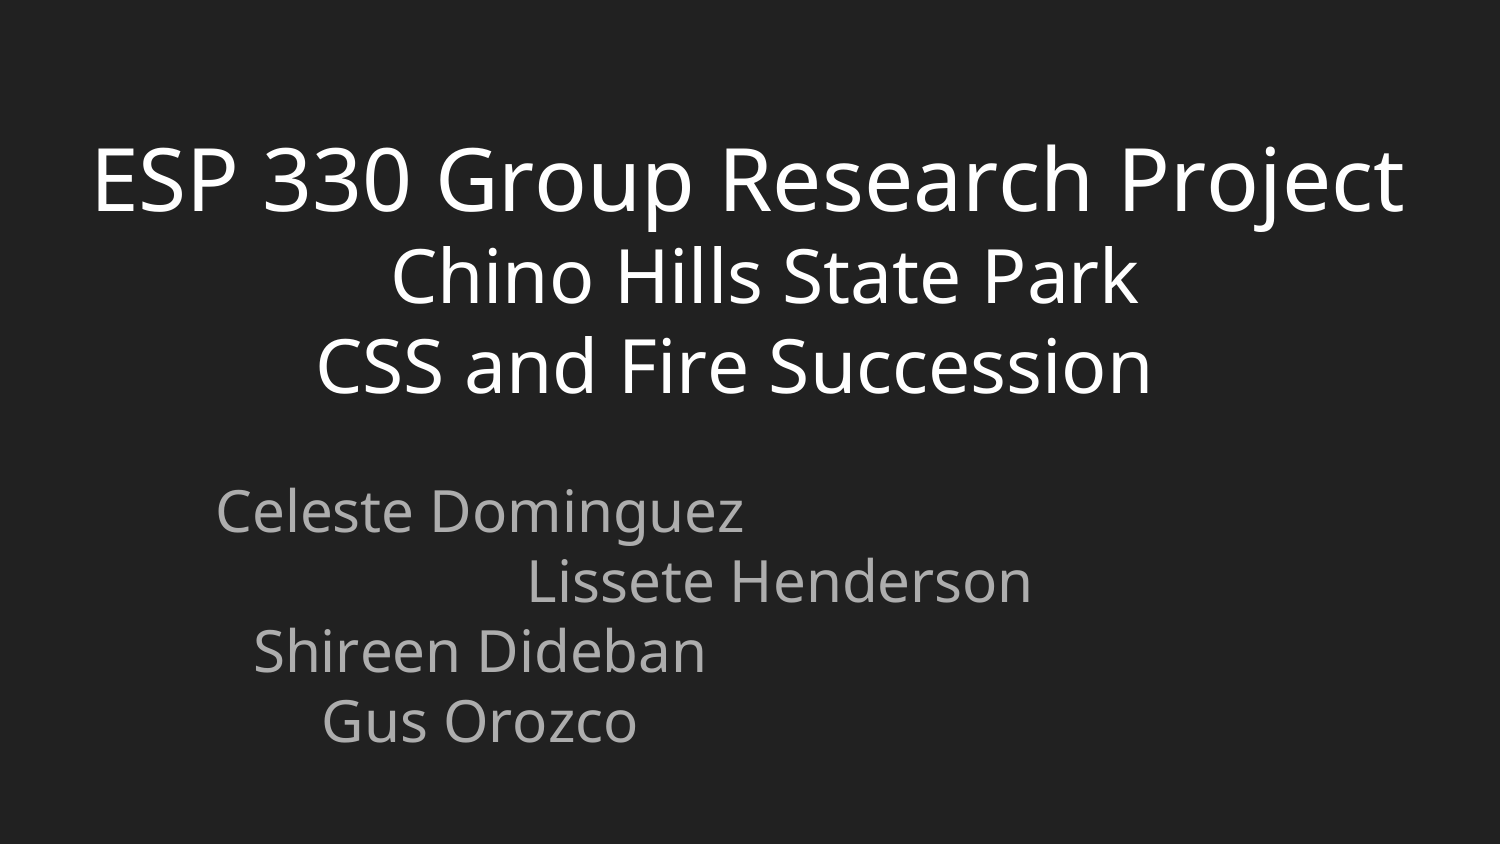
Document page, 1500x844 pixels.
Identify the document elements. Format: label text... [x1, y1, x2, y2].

subtitle Celeste Dominguez Lissete Henderson Shireen Dideban Gus Orozco [61, 458, 1460, 811]
title ESP 330 Group Research Project Chino Hills State Park CSS and Fire Succession [0, 33, 1500, 482]
